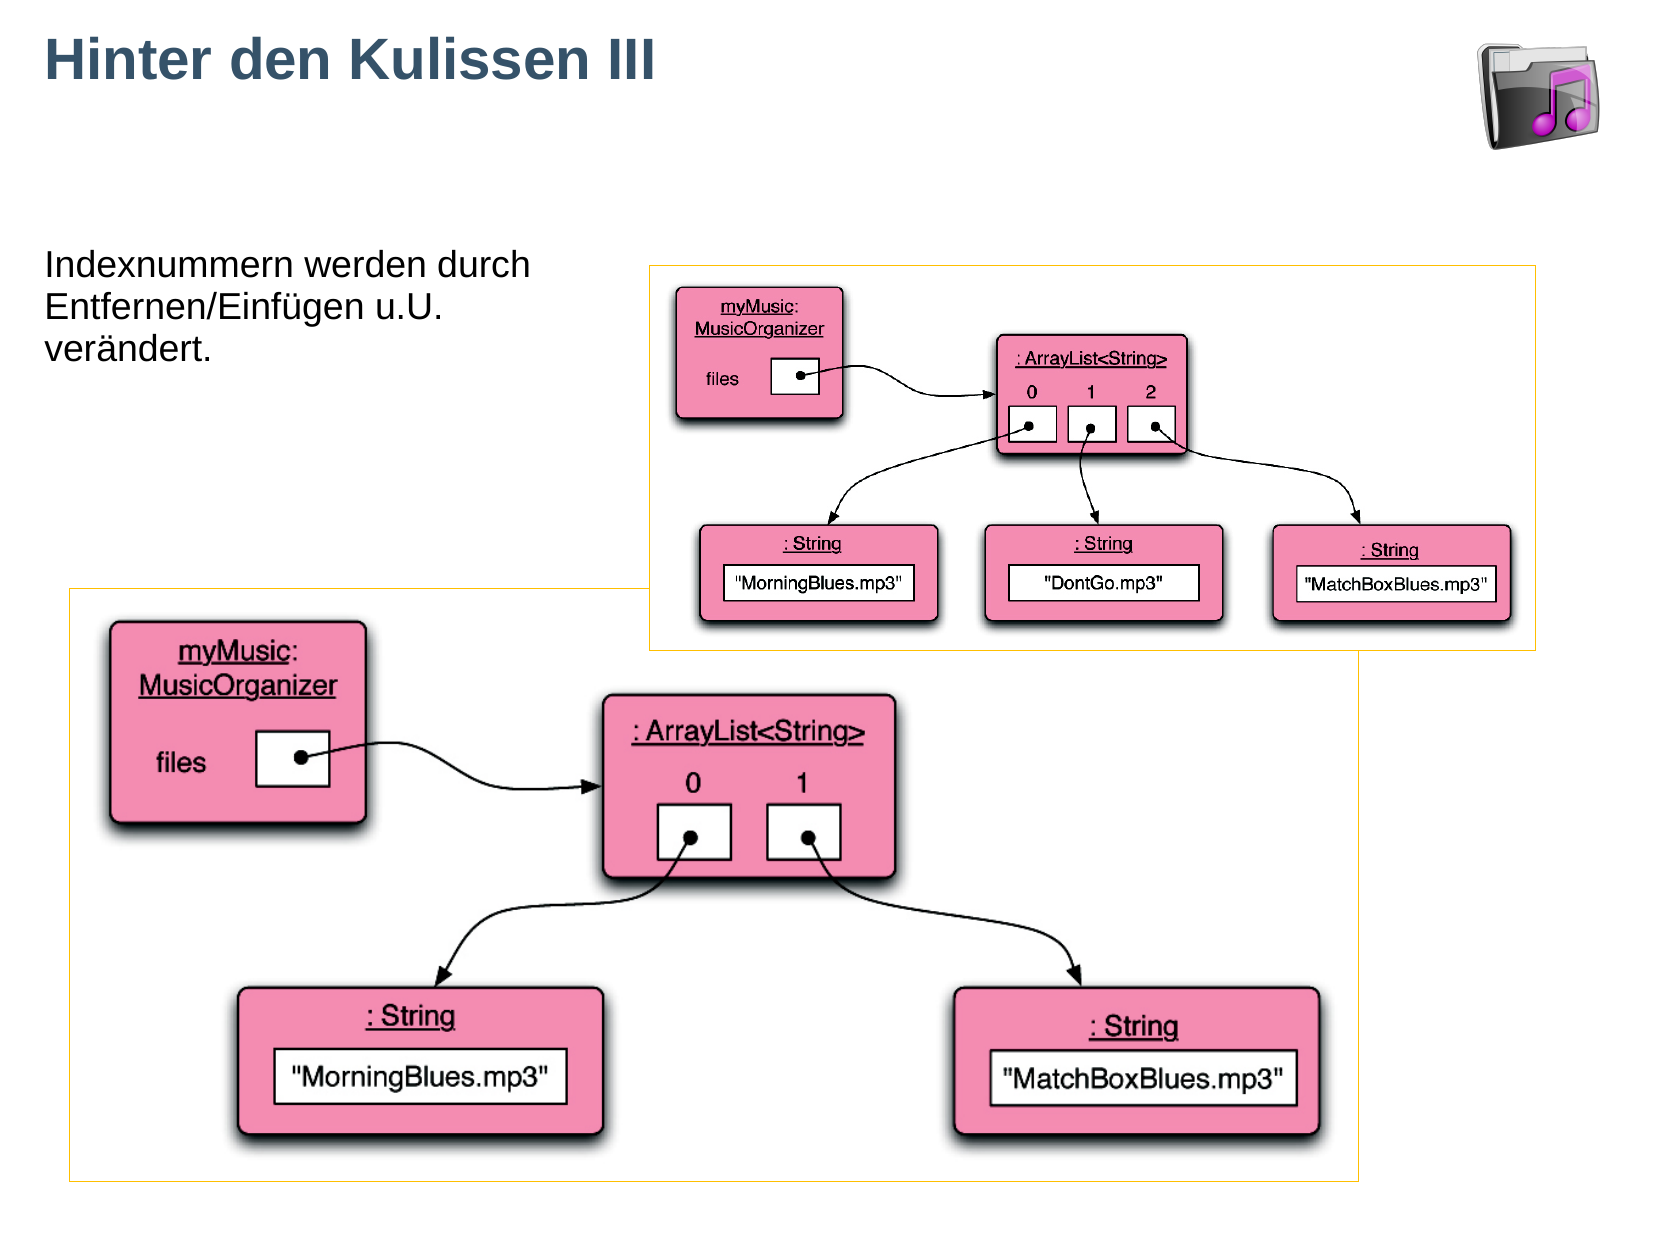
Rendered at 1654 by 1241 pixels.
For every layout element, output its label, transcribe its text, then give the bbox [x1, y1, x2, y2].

text_box Hinter den Kulissen III [29, 19, 1300, 100]
text_box Indexnummern werden durch Entfernen/Einfügen u.U. verändert. [29, 236, 591, 378]
picture [69, 265, 1536, 1182]
picture [1476, 29, 1600, 153]
